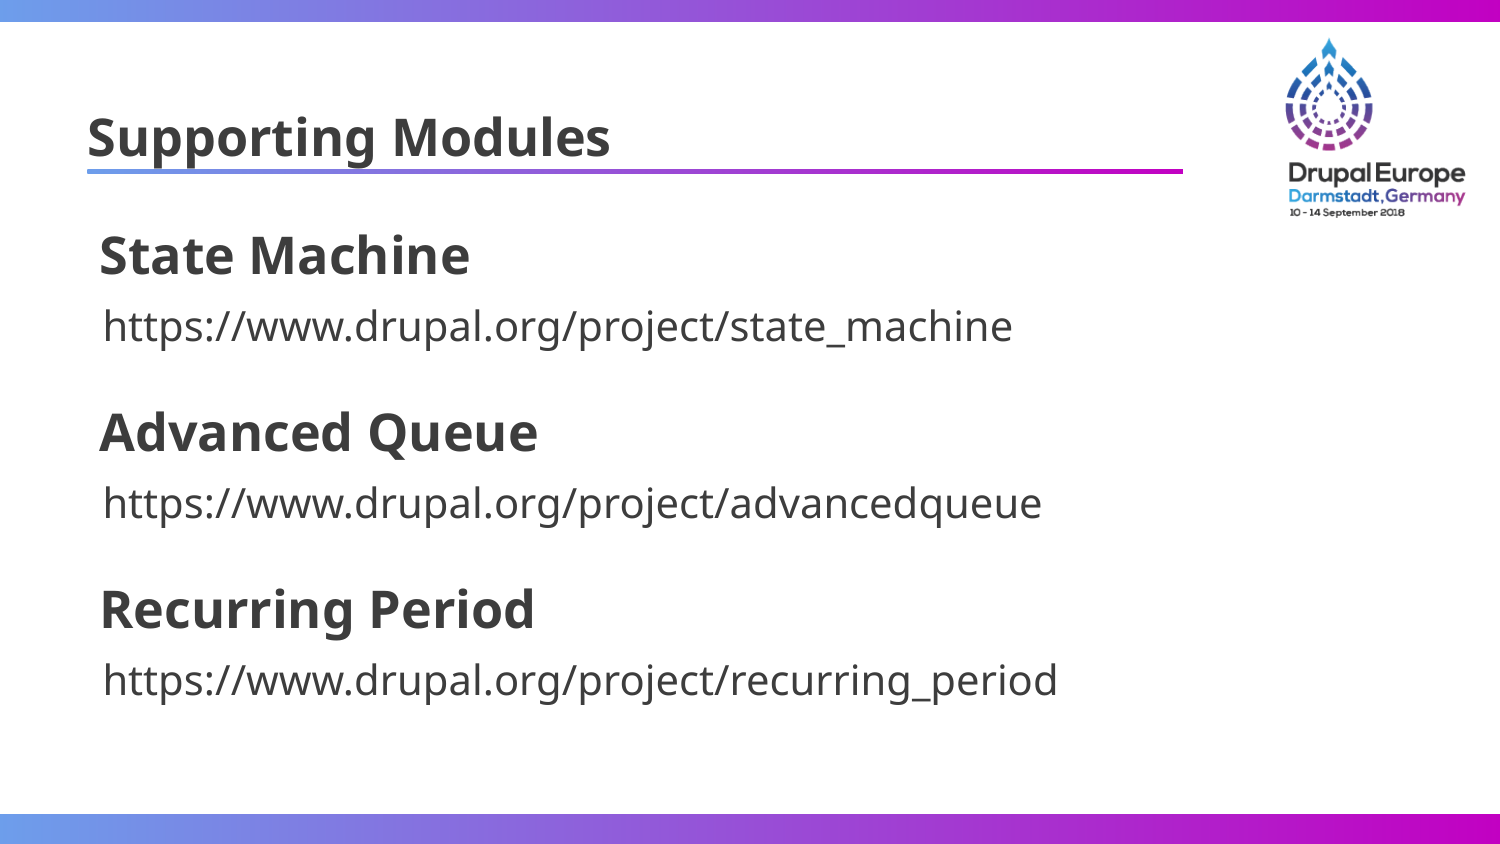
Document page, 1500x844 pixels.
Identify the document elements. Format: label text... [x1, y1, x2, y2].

text_box [0, 0, 1500, 22]
text_box Supporting Modules [72, 89, 964, 176]
text_box State Machine [84, 207, 552, 294]
text_box https://www.drupal.org/project/state_machine [87, 276, 1336, 406]
text_box https://www.drupal.org/project/recurring_period [87, 631, 1336, 761]
text_box Recurring Period [84, 561, 931, 648]
text_box https://www.drupal.org/project/advancedqueue [87, 454, 1336, 584]
text_box Advanced Queue [84, 384, 931, 471]
picture [1285, 37, 1466, 219]
text_box [0, 814, 1500, 844]
text_box [964, 169, 1183, 174]
